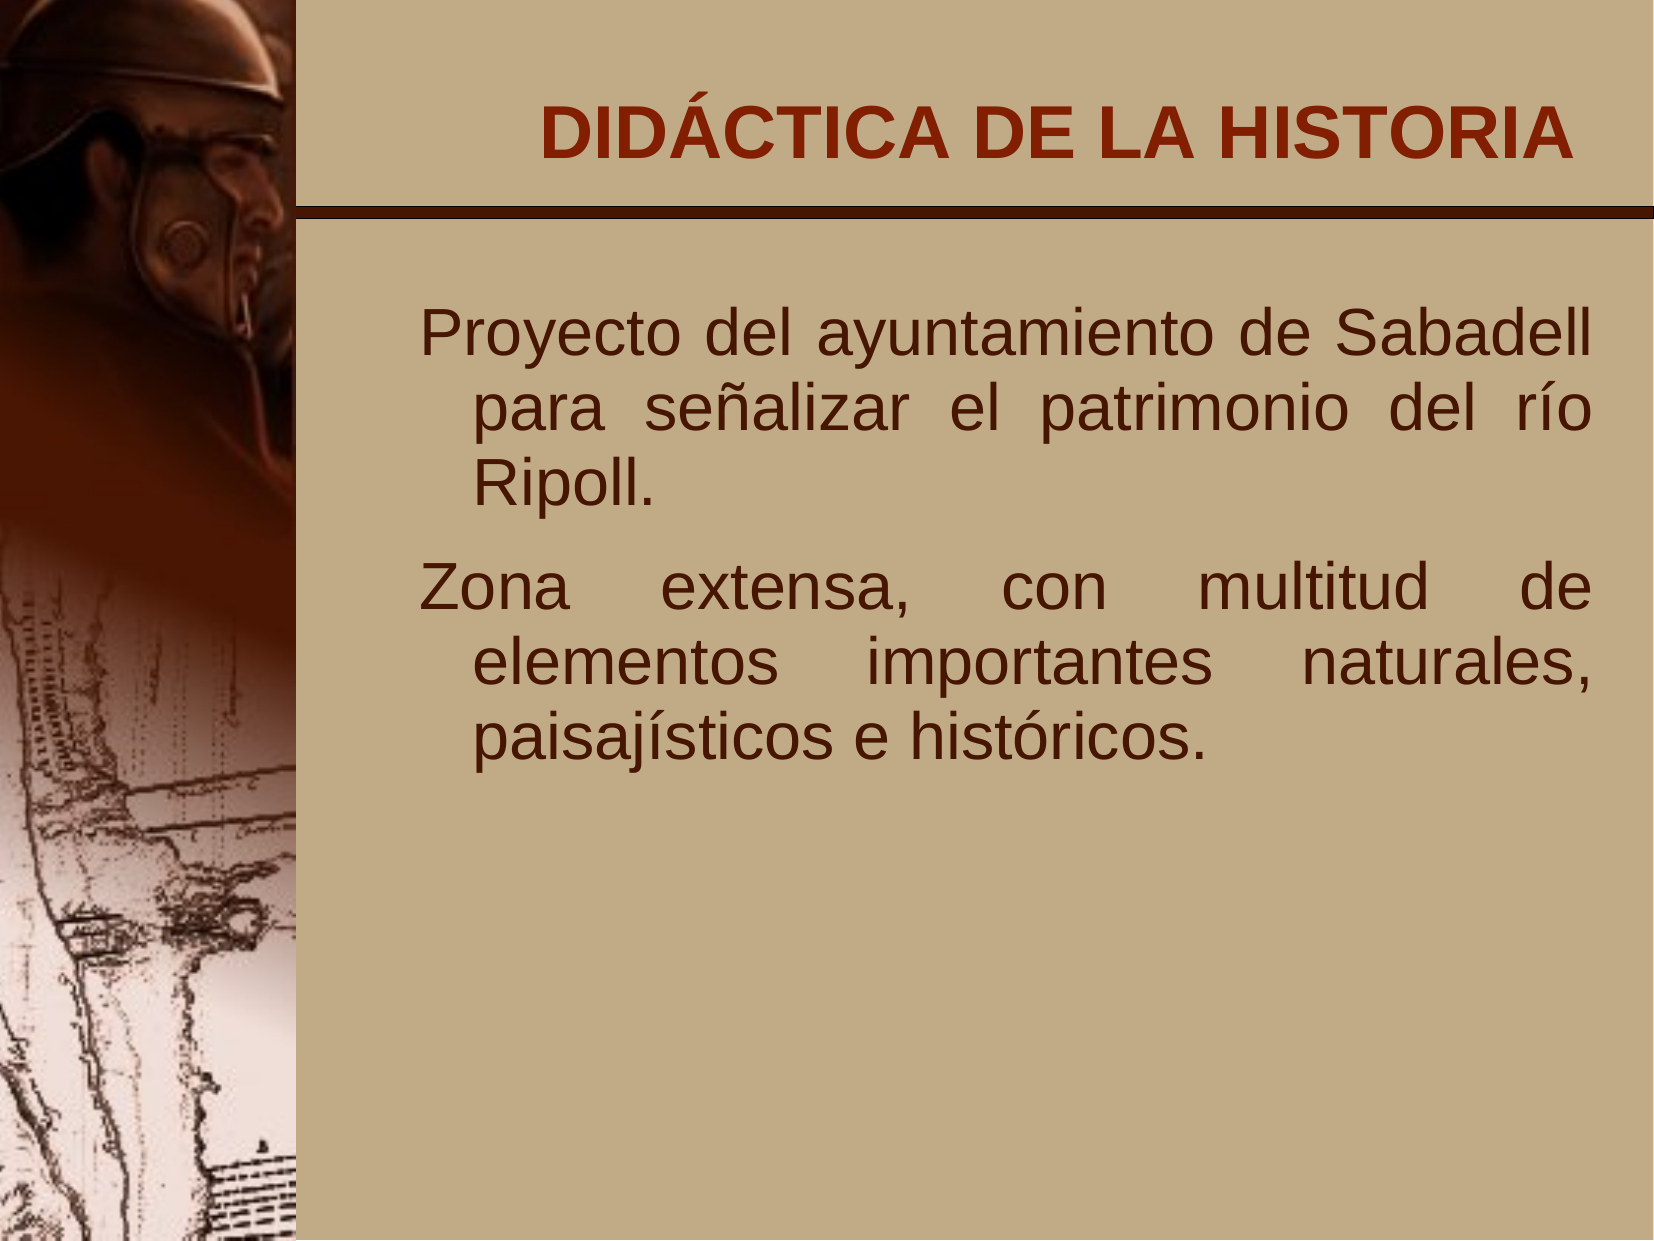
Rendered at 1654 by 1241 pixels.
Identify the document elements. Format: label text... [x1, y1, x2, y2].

picture [0, 0, 296, 1241]
title DIDÁCTICA DE LA HISTORIA [88, 36, 1577, 230]
list Proyecto del ayuntamiento de Sabadell para señalizar el patrimonio del río Ripoll. Zona extensa, con multitud de elementos importantes naturales, paisajísticos e históricos. [401, 295, 1595, 1182]
